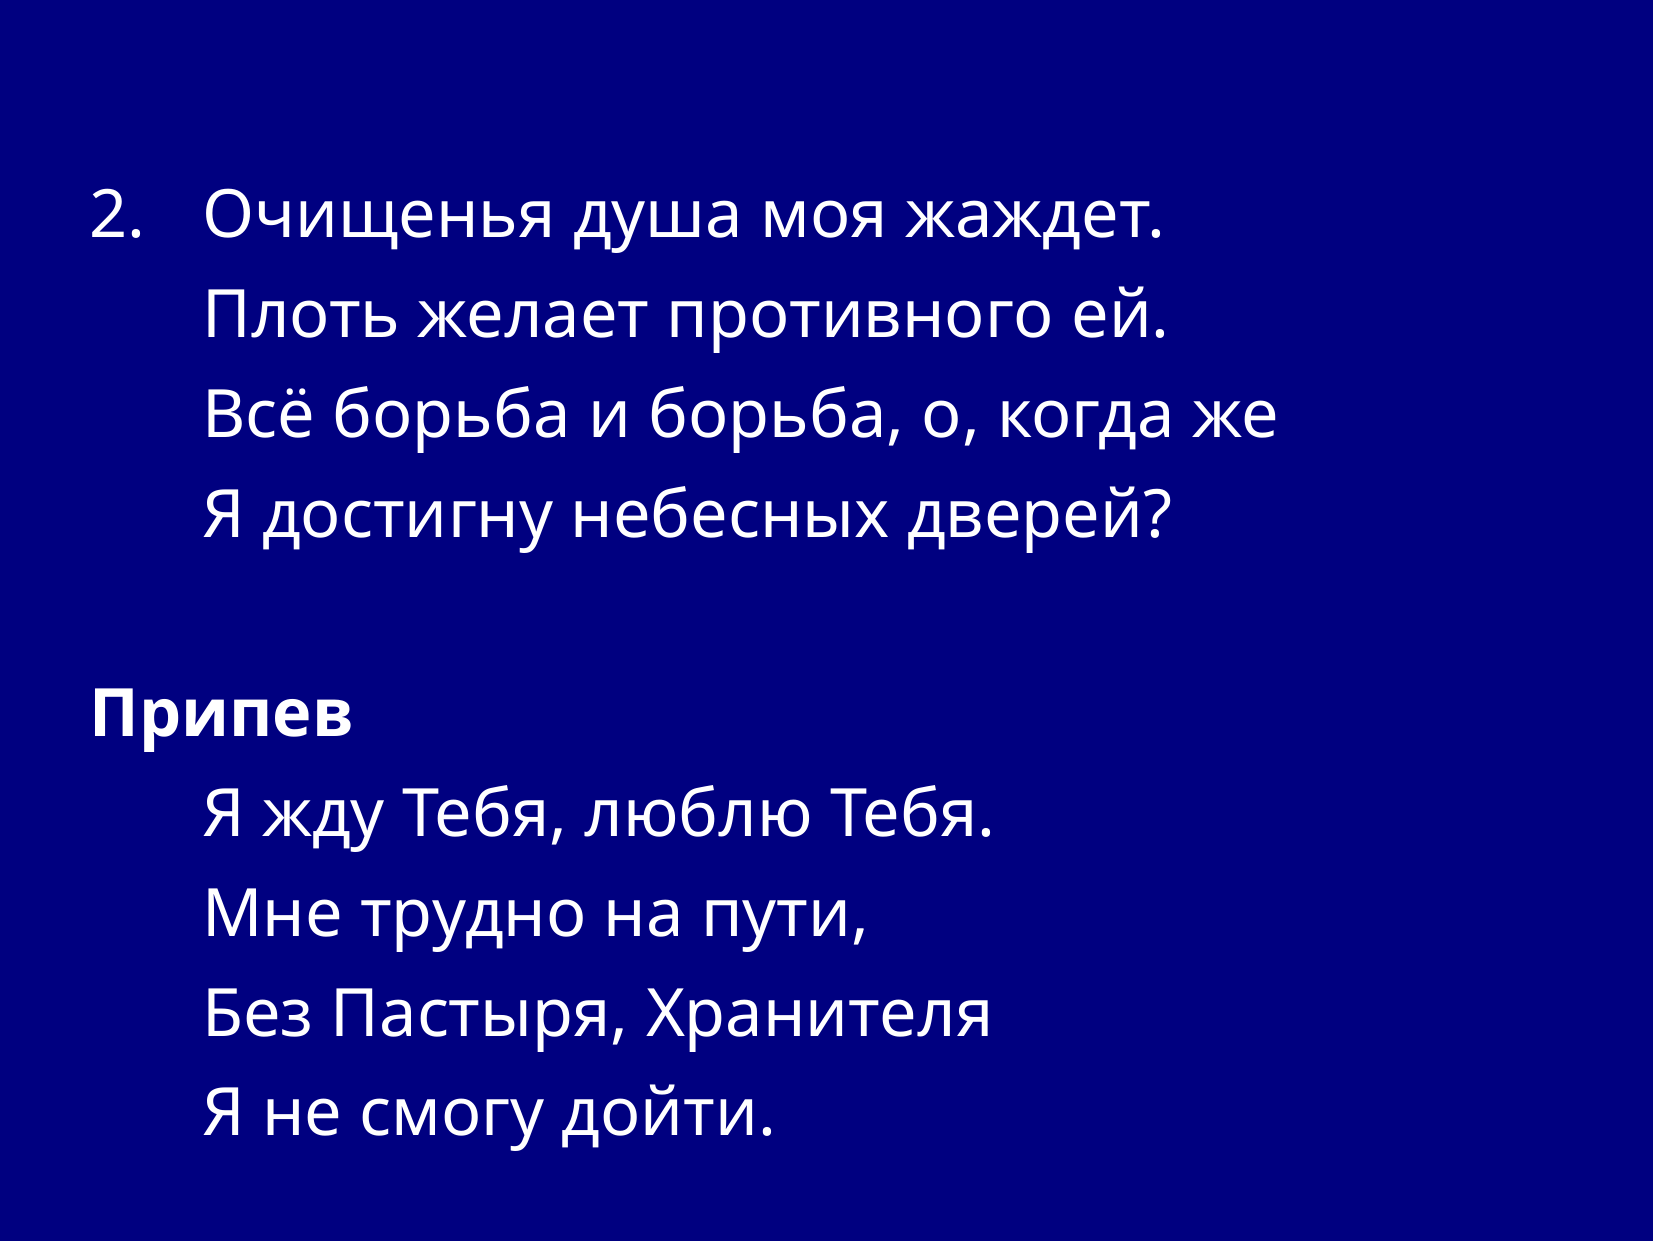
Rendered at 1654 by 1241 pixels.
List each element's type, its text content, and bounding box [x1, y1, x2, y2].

text_box 2. Очищенья душа моя жаждет. Плоть желает противного ей. Всё борьба и борьба, о, когда же Я достигну небесных дверей? Припев Я жду Тебя, люблю Тебя. Мне трудно на пути, Без Пастыря, Хранителя Я не смогу дойти. [75, 150, 1576, 1163]
